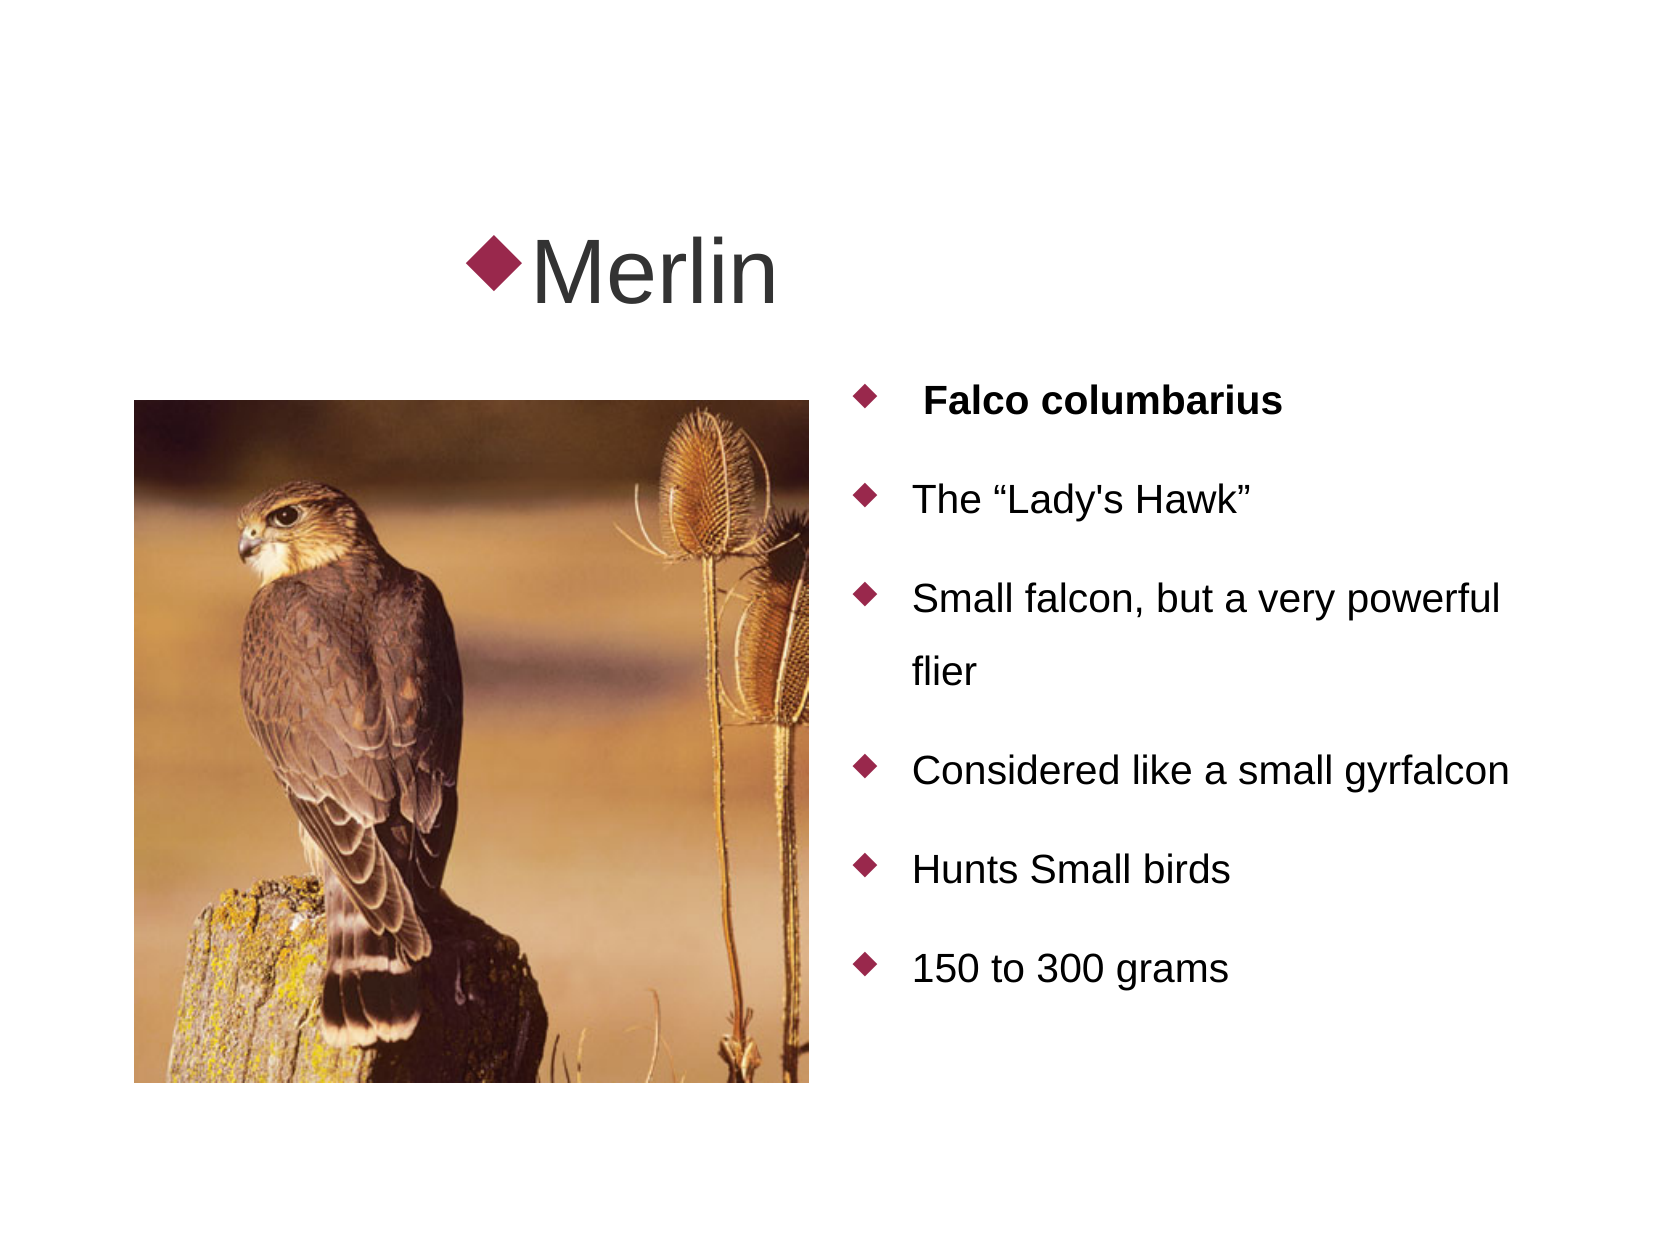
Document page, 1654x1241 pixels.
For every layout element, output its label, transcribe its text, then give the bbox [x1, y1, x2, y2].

title Merlin [451, 154, 1007, 330]
picture [134, 400, 809, 1083]
list Falco columbarius The “Lady's Hawk” Small falcon, but a very powerful flier Considered like a small gyrfalcon Hunts Small birds 150 to 300 grams [842, 350, 1516, 1051]
